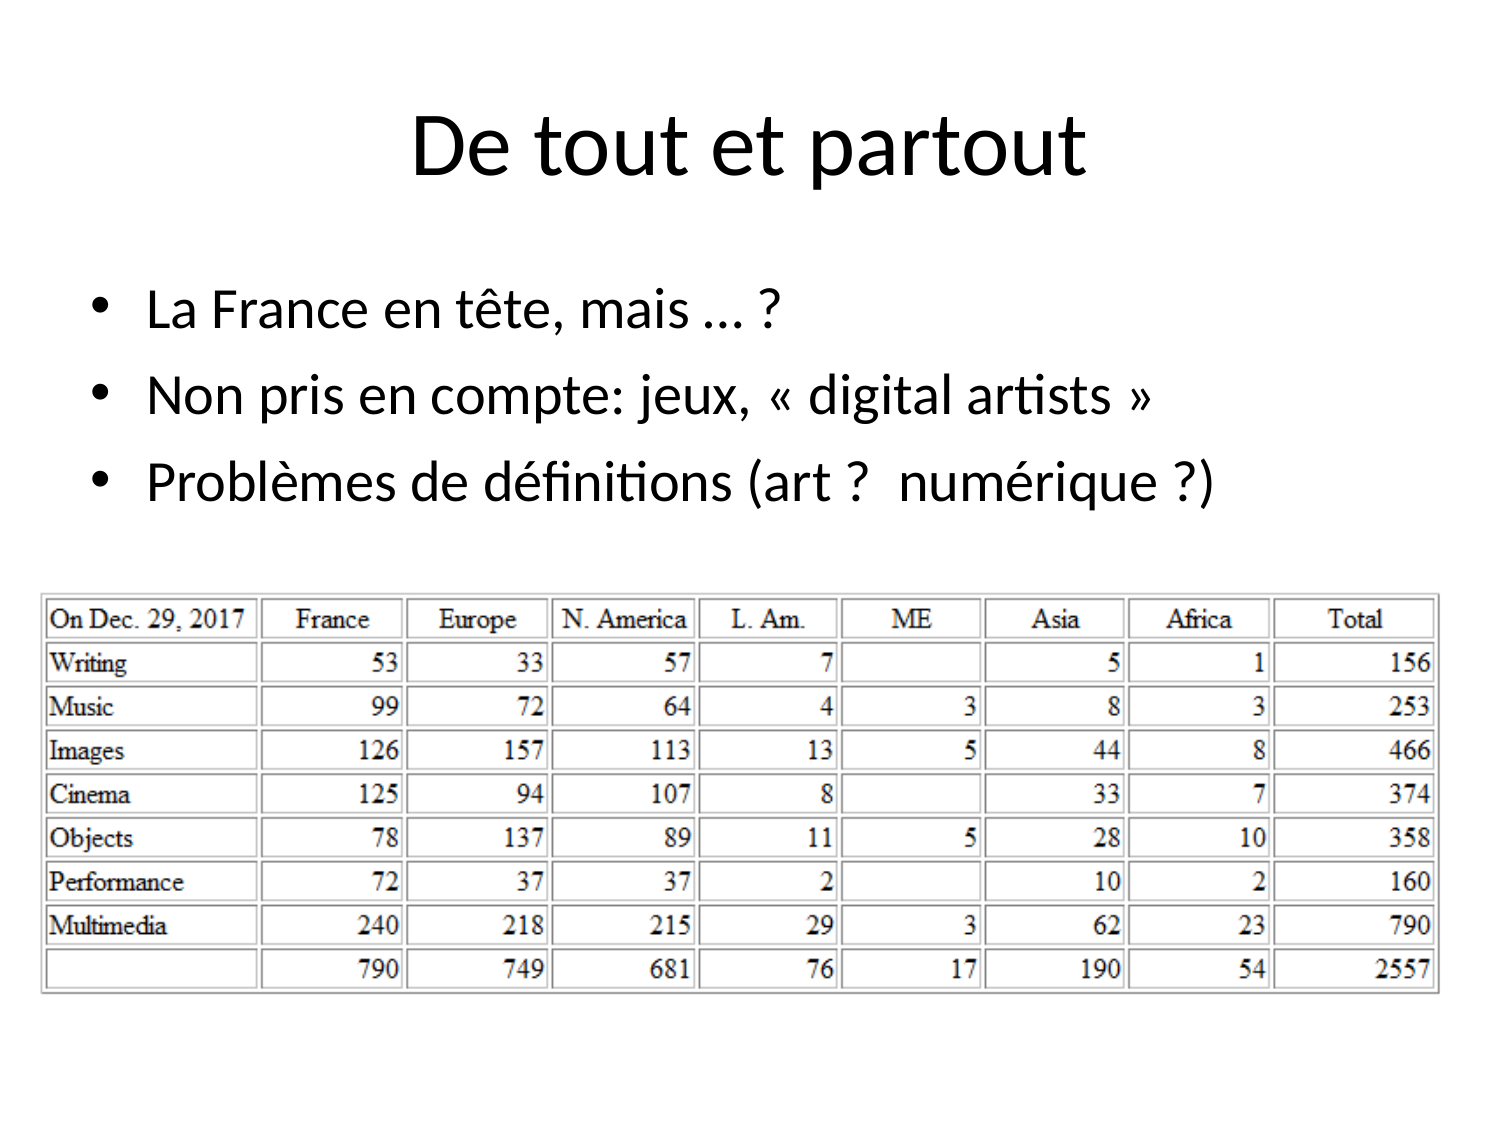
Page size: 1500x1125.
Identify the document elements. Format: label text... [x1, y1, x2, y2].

title De tout et partout [75, 45, 1426, 233]
picture [29, 574, 1456, 1012]
list La France en tête, mais … ? Non pris en compte: jeux, « digital artists » Problèmes de définitions (art ? numérique ?) [75, 262, 1426, 574]
